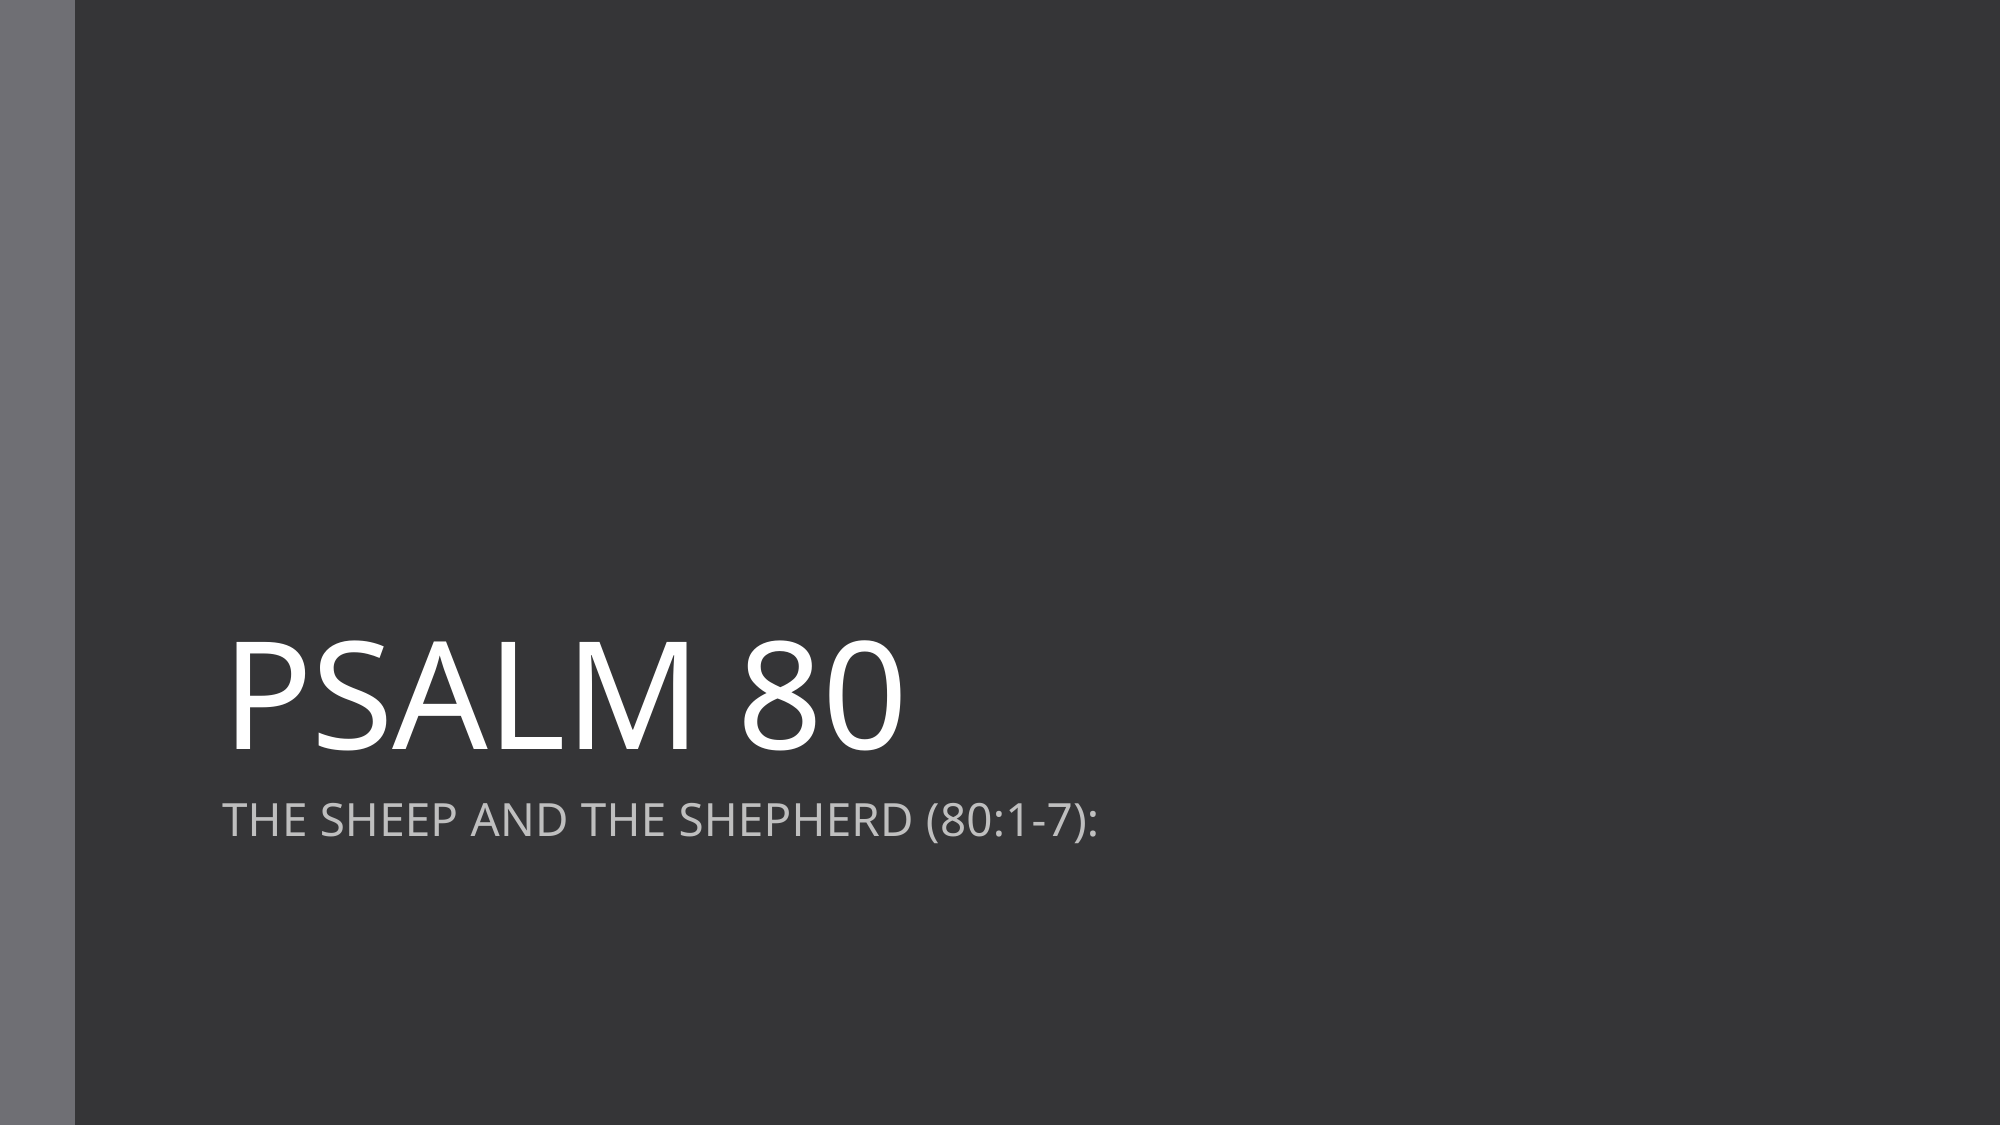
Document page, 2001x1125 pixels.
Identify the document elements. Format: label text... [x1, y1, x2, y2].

title PSALM 80 [206, 124, 1752, 787]
subtitle THE SHEEP AND THE SHEPHERD (80:1-7): [206, 787, 1752, 1066]
